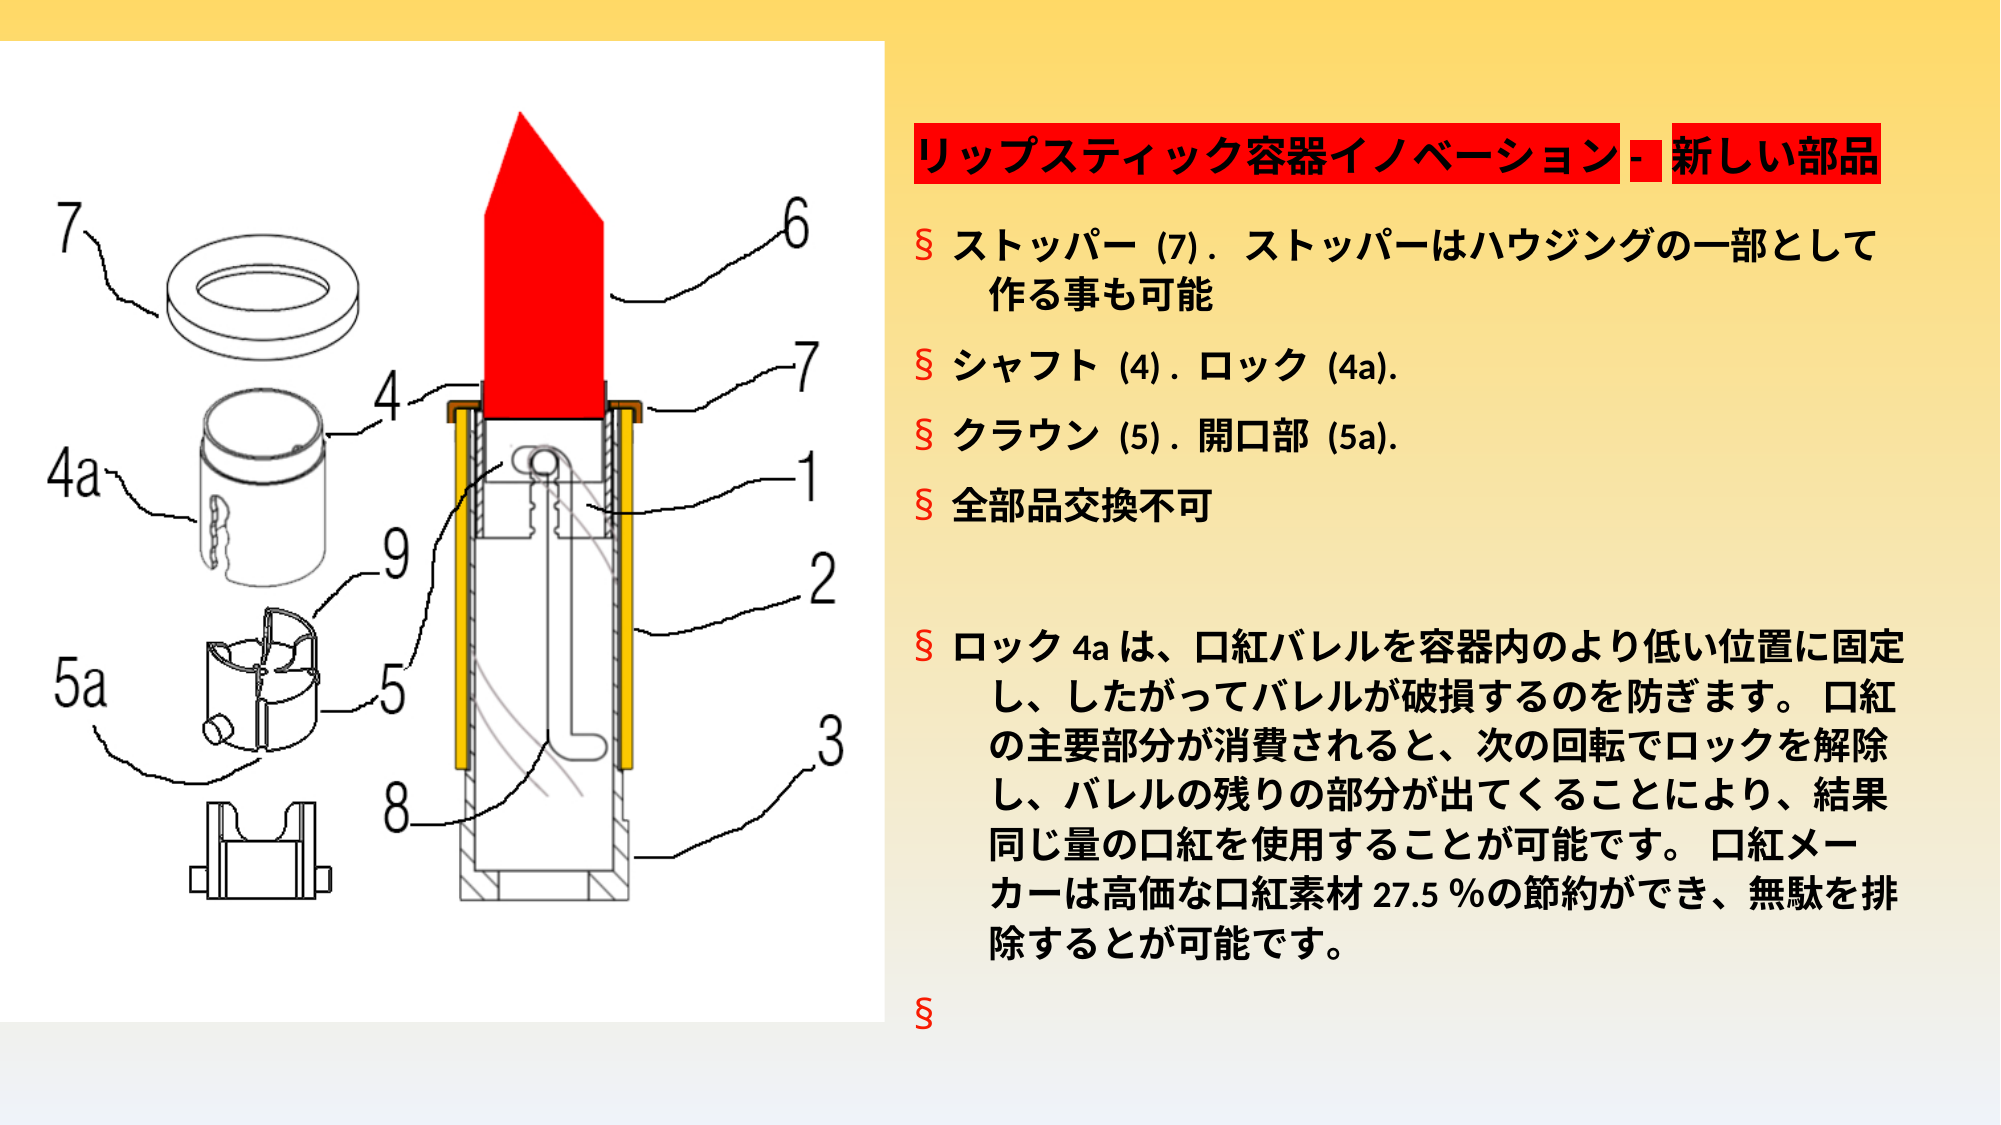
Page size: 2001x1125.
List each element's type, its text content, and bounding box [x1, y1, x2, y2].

text_box リップスティック容器イノベーション- 新しい部品 [898, 72, 1908, 209]
text_box ストッパー (7) . ストッパーはハウジングの一部として作る事も可能 シャフト (4) . ロック (4a). クラウン (5) . 開口部 (5a). 全部品交換不可 ロック4aは、口紅バレルを容器内のより低い位置に固定し、したがってバレルが破損するのを防ぎます。 口紅の主要部分が消費されると、次の回転でロックを解除し、バレルの残りの部分が出てくることにより、結果同じ量の口紅を使用することが可能です。 口紅メーカーは高価な口紅素材27.5％の節約ができ、無駄を排除するとが可能です。 [898, 209, 1930, 1071]
picture [0, 41, 885, 1022]
